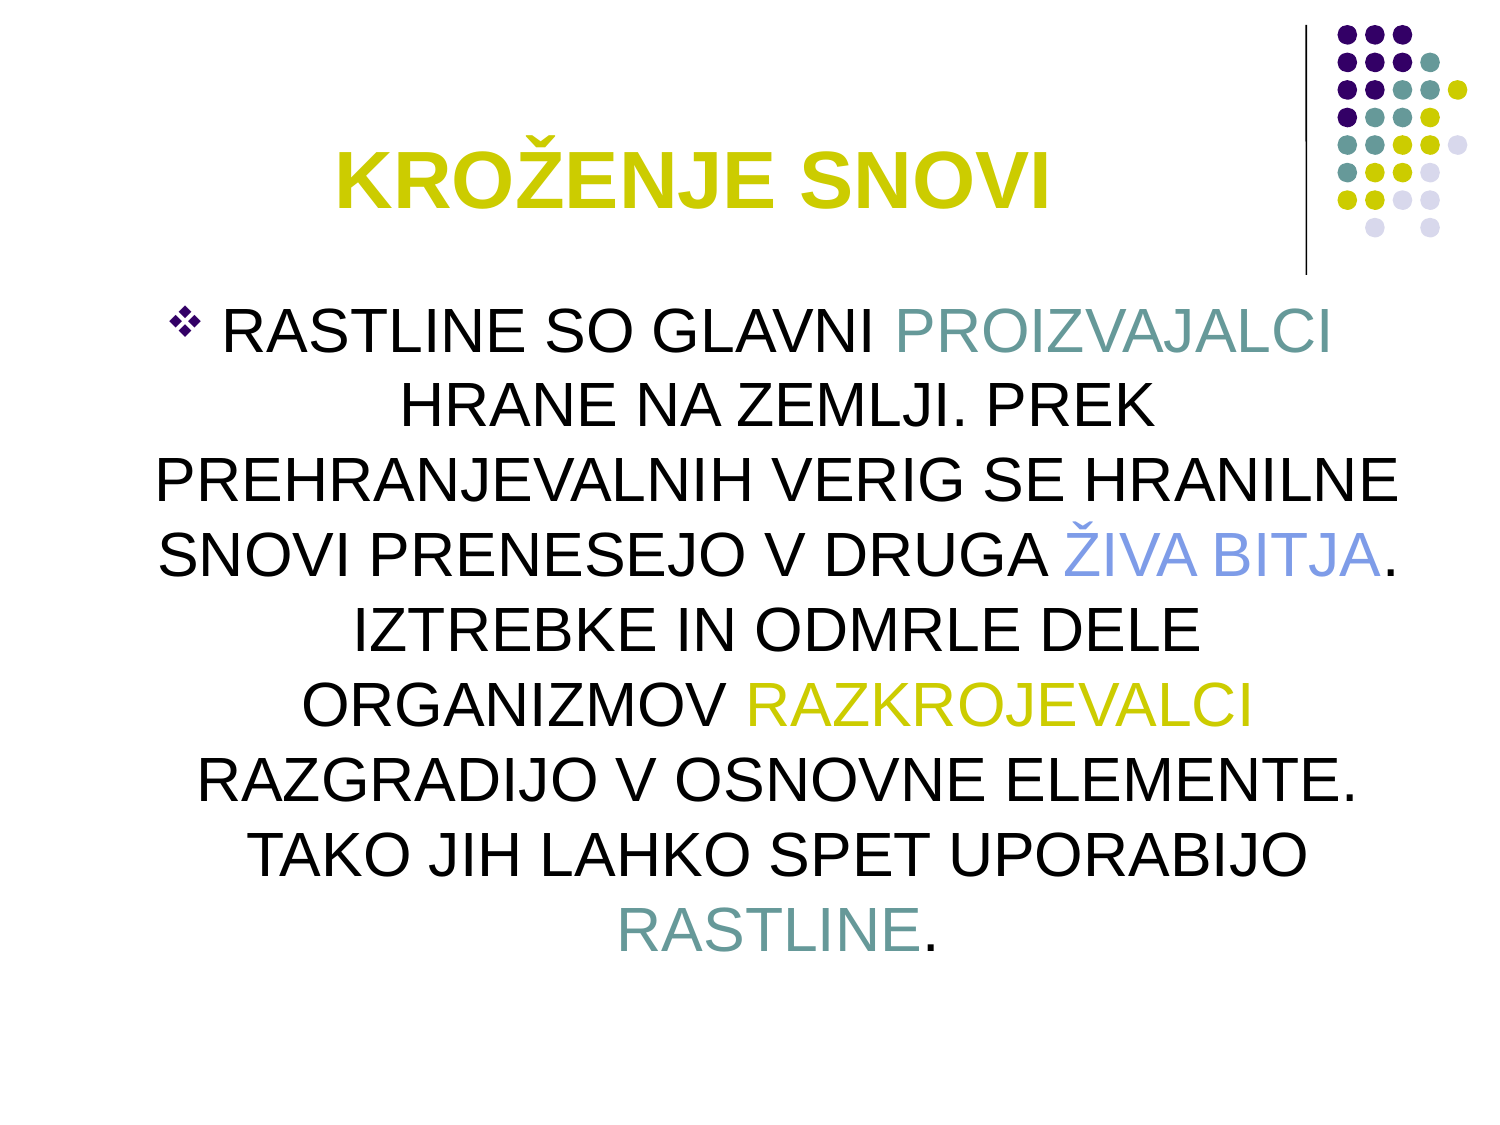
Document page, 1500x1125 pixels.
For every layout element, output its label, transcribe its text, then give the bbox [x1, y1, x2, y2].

list RASTLINE SO GLAVNI PROIZVAJALCI HRANE NA ZEMLJI. PREK PREHRANJEVALNIH VERIG SE HRANILNE SNOVI PRENESEJO V DRUGA ŽIVA BITJA. IZTREBKE IN ODMRLE DELE ORGANIZMOV RAZKROJEVALCI RAZGRADIJO V OSNOVNE ELEMENTE. TAKO JIH LAHKO SPET UPORABIJO RASTLINE. [75, 282, 1425, 1006]
title KROŽENJE SNOVI [75, 20, 1313, 233]
